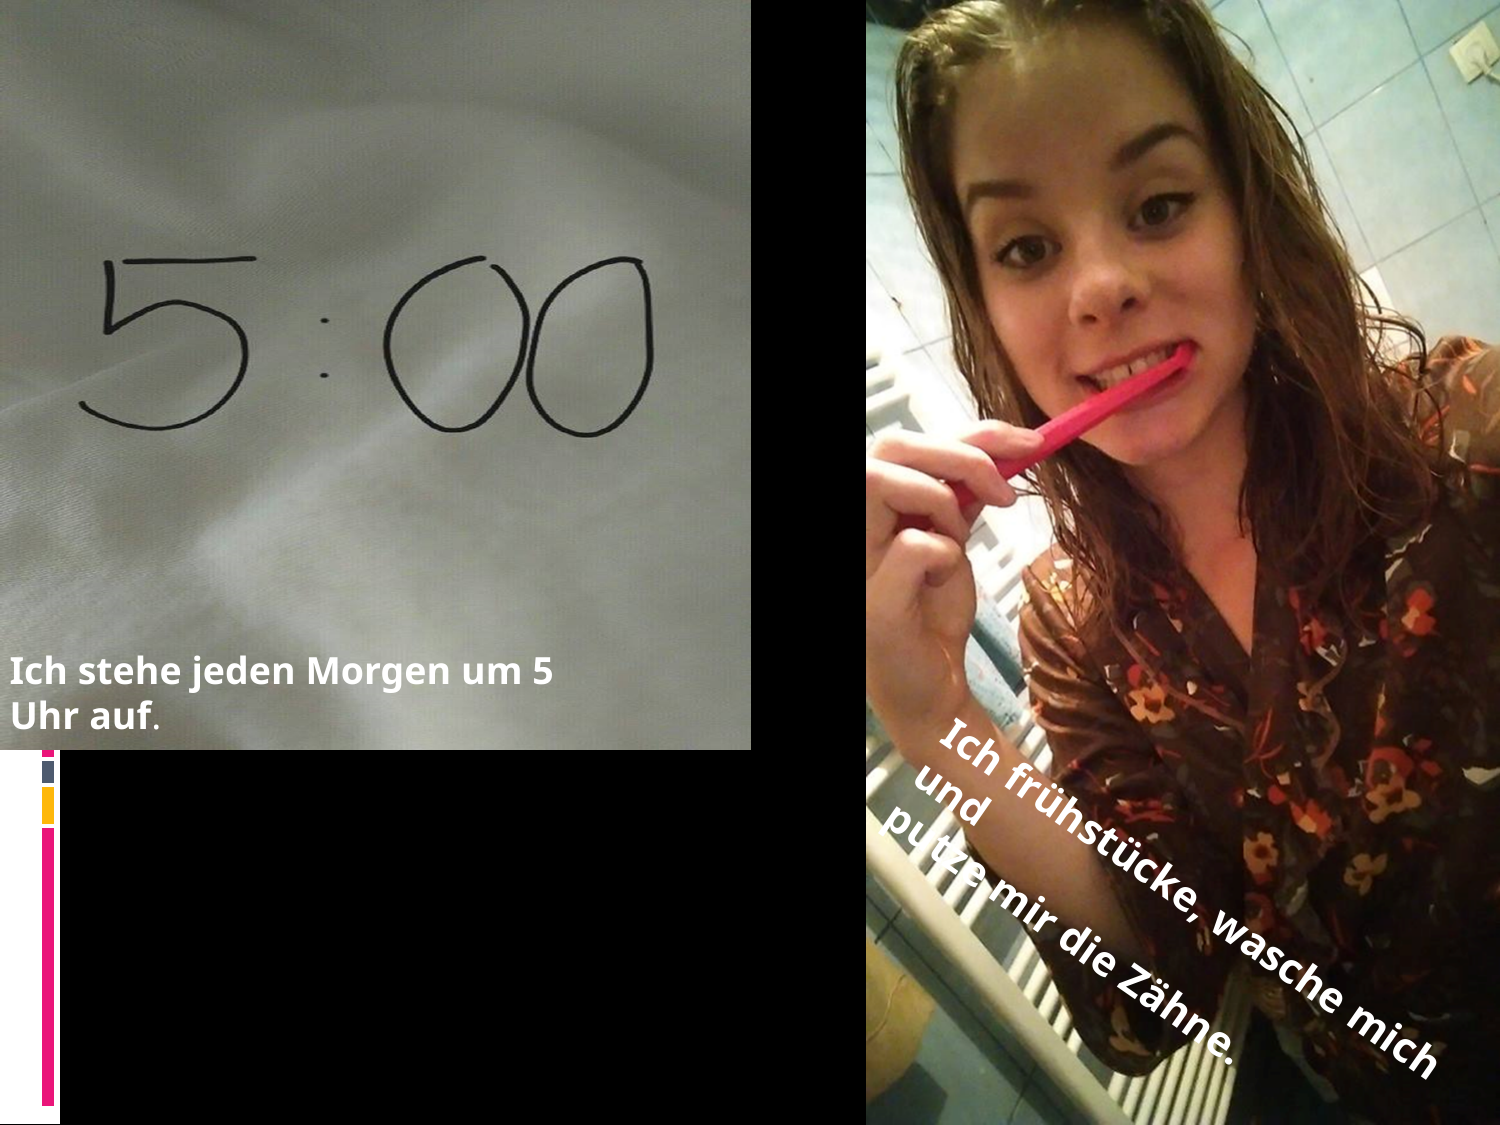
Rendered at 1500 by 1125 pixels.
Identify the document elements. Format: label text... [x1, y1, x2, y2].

picture [0, 0, 751, 751]
picture [1066, 935, 1078, 947]
text_box Ich frühstücke, wasche mich und putze mir die Zähne. [888, 692, 1479, 1125]
picture [866, 0, 1500, 1125]
text_box Ich stehe jeden Morgen um 5 Uhr auf. [0, 639, 633, 746]
